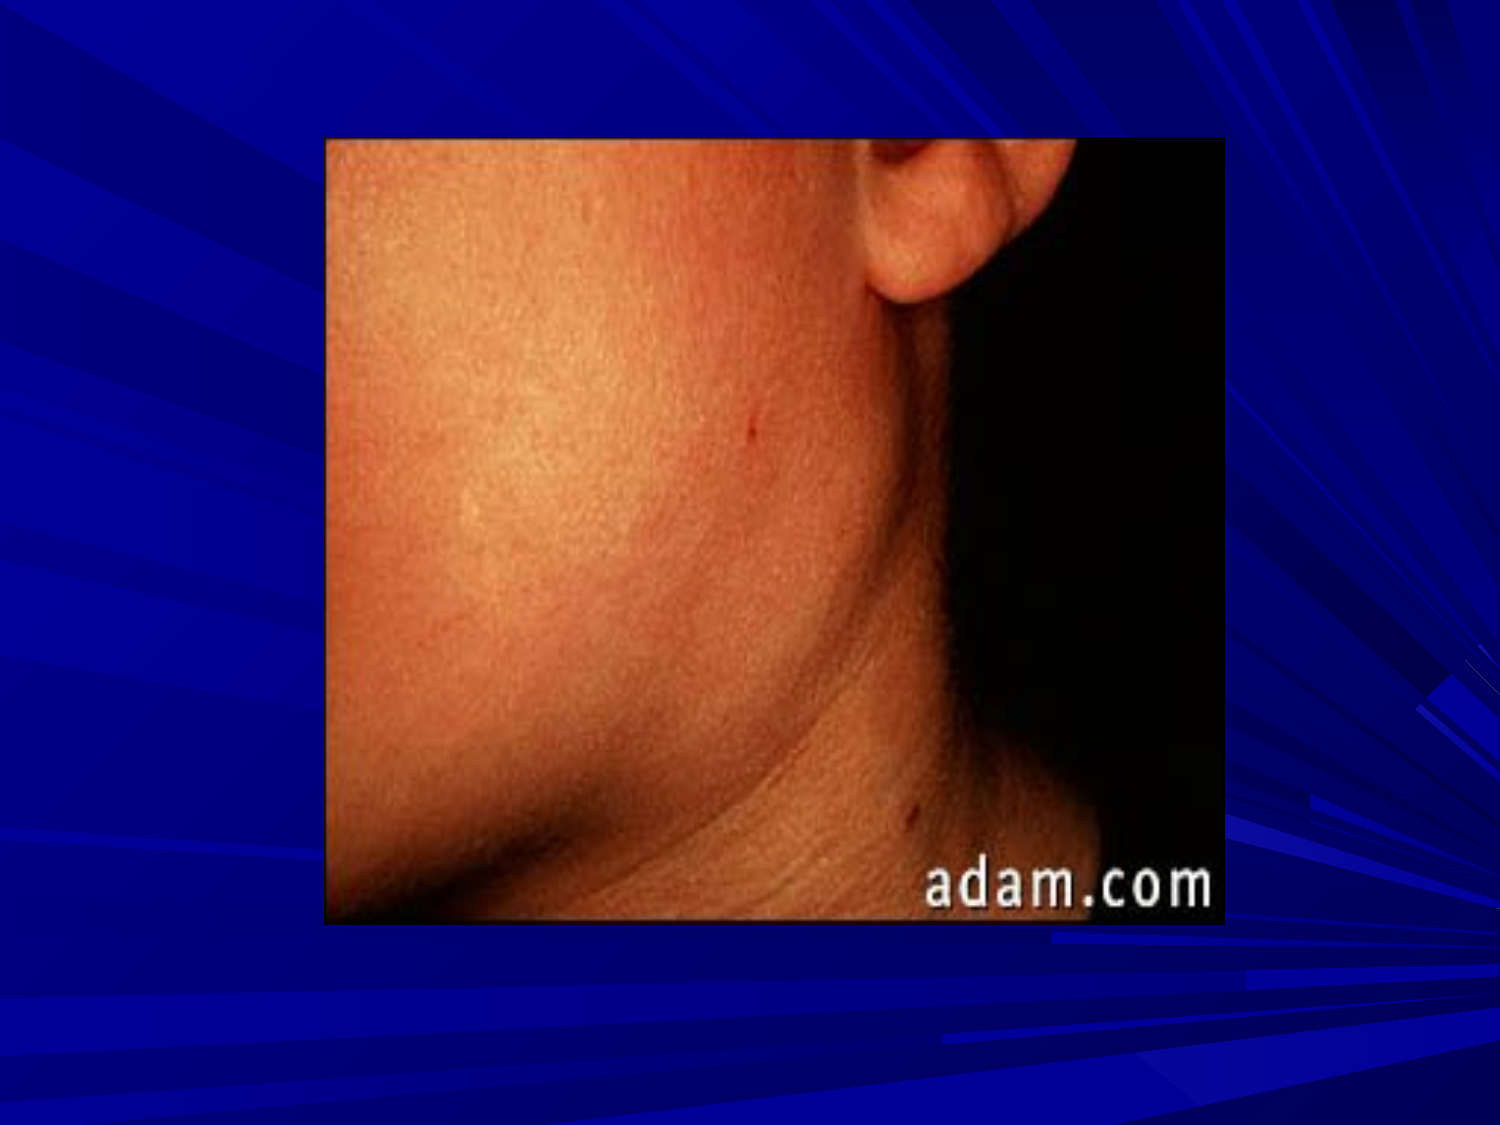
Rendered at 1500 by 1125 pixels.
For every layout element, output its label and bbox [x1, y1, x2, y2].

picture [324, 137, 1225, 925]
